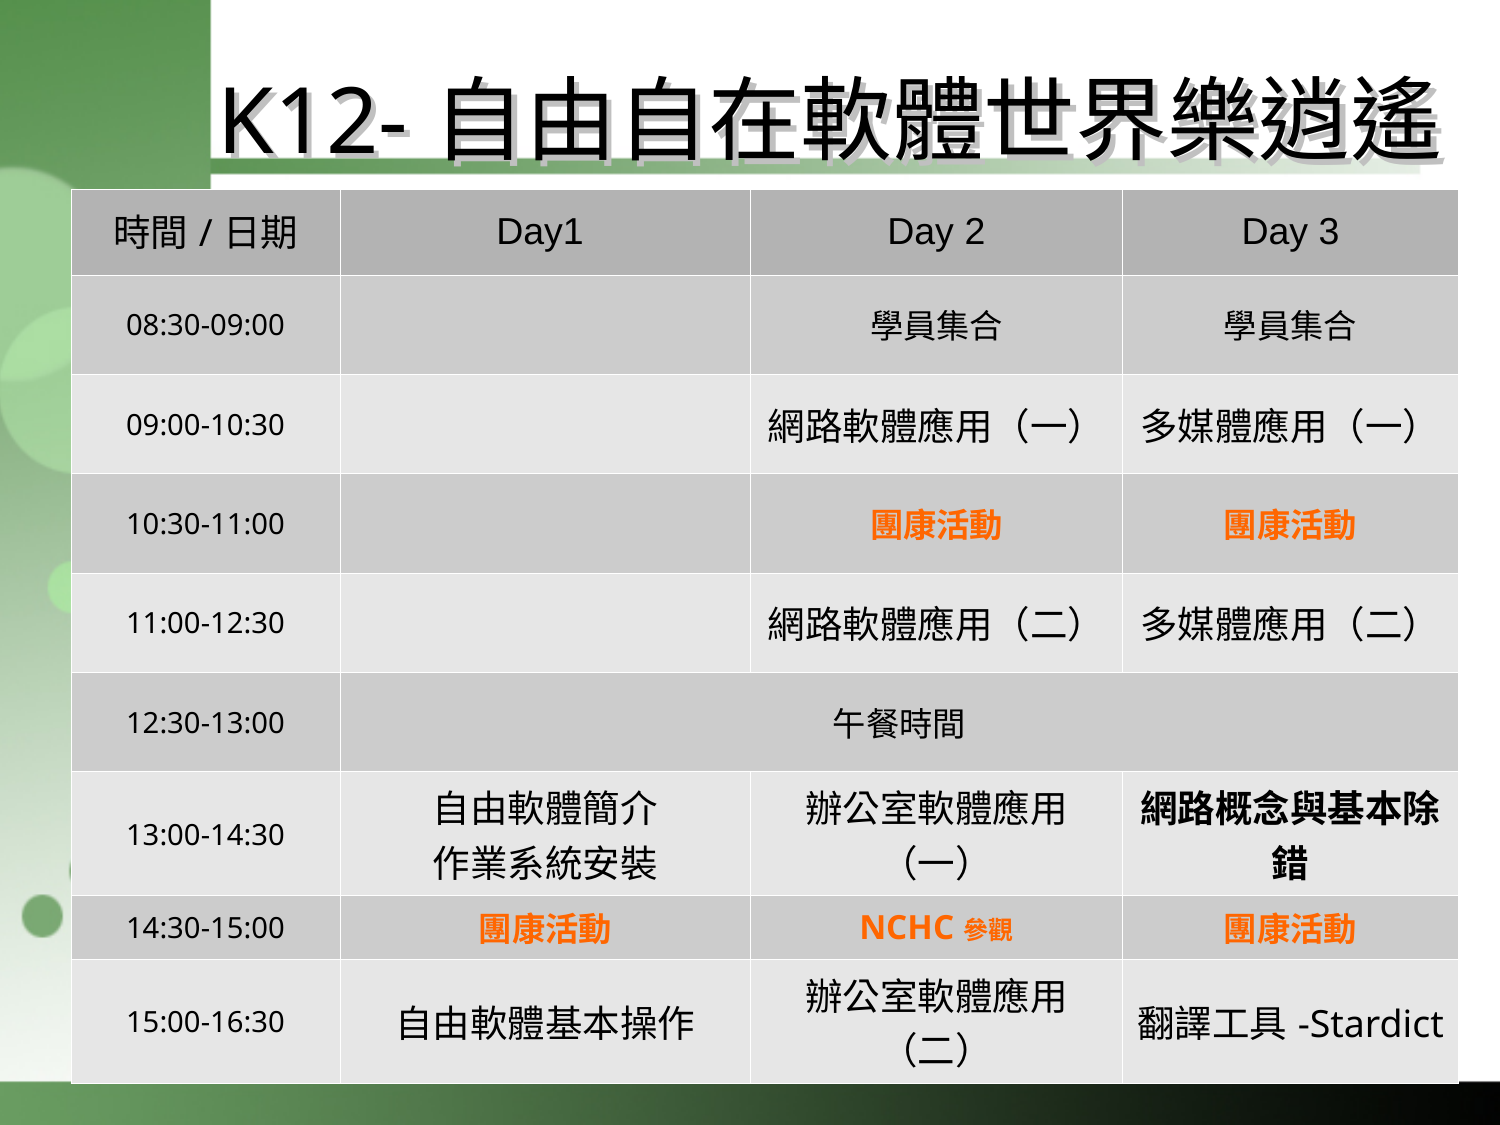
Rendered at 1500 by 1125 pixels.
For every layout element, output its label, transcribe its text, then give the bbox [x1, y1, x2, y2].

table_header Day1 [341, 190, 750, 275]
table_cell 學員集合 [1123, 276, 1458, 374]
table_cell 網路軟體應用（一） [751, 375, 1122, 473]
table_cell [341, 474, 750, 573]
table_cell NCHC參觀 [751, 896, 1122, 959]
table_cell 08:30-09:00 [72, 276, 340, 374]
table_cell 網路軟體應用（二） [751, 574, 1122, 672]
table_cell 辦公室軟體應用（二） [751, 960, 1122, 1083]
table_cell 10:30-11:00 [72, 474, 340, 573]
table_cell 團康活動 [341, 896, 750, 959]
table_cell 翻譯工具-Stardict [1123, 960, 1458, 1083]
table_cell [341, 375, 750, 473]
table_cell 自由軟體簡介 作業系統安裝 [341, 772, 750, 895]
table_cell 自由軟體基本操作 [341, 960, 750, 1083]
table_cell 午餐時間 [341, 673, 1458, 771]
table_cell 團康活動 [1123, 896, 1458, 959]
table_cell 09:00-10:30 [72, 375, 340, 473]
table_cell 11:00-12:30 [72, 574, 340, 672]
table_cell [341, 276, 750, 374]
table_cell 辦公室軟體應用（一） [751, 772, 1122, 895]
table_cell 13:00-14:30 [72, 772, 340, 895]
table_header 時間/日期 [72, 190, 340, 275]
table_cell 網路概念與基本除錯 [1123, 772, 1458, 895]
table_cell 團康活動 [1123, 474, 1458, 573]
table_cell 團康活動 [751, 474, 1122, 573]
table_cell 14:30-15:00 [72, 896, 340, 959]
table_header Day 3 [1123, 190, 1458, 275]
table_cell 15:00-16:30 [72, 960, 340, 1083]
table_header Day 2 [751, 190, 1122, 275]
table_cell 學員集合 [751, 276, 1122, 374]
table_cell 多媒體應用（一） [1123, 375, 1458, 473]
table_cell 多媒體應用（二） [1123, 574, 1458, 672]
table_cell [341, 574, 750, 672]
title K12-自由自在軟體世界樂逍遙 [214, 44, 1447, 161]
picture [0, 0, 1500, 1125]
table_cell 12:30-13:00 [72, 673, 340, 771]
